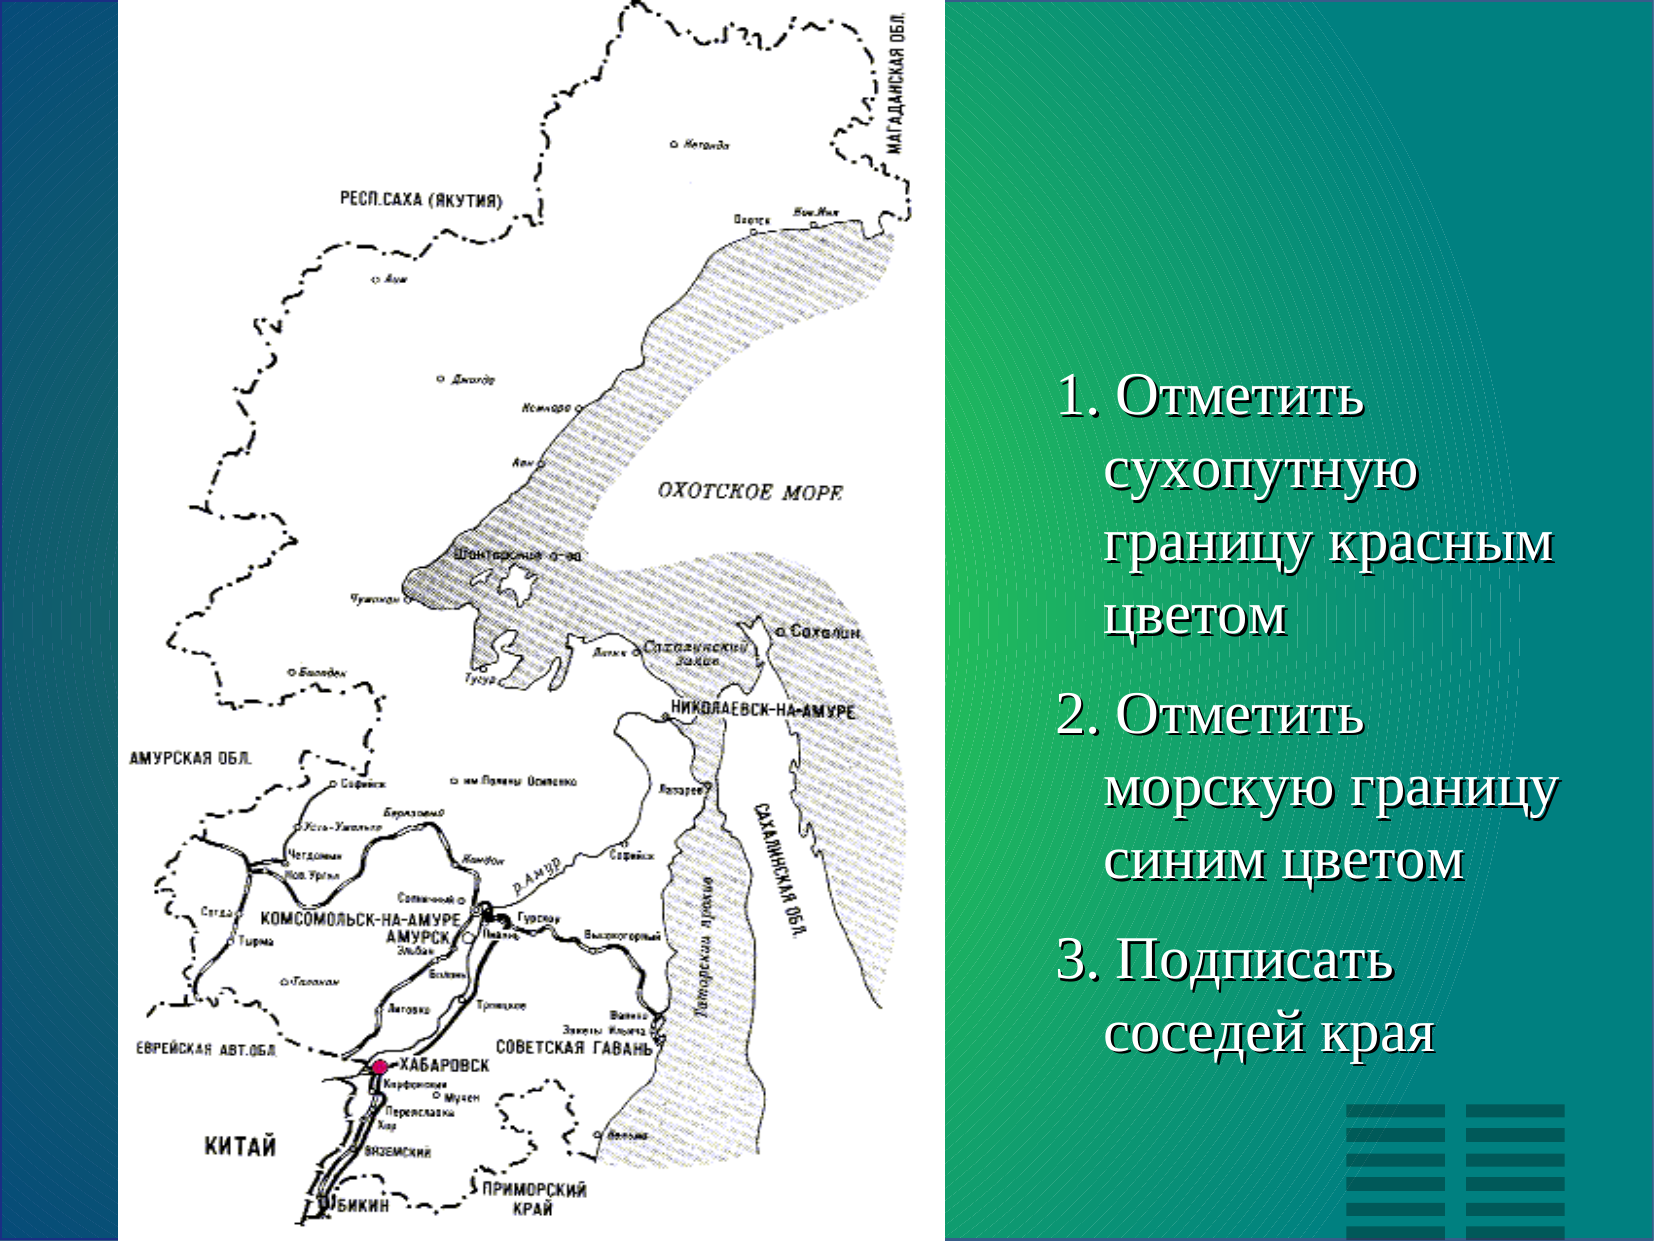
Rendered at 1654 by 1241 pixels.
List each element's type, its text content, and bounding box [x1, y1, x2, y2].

list 1. Отметить сухопутную границу красным цветом 2. Отметить морскую границу синим цветом 3. Подписать соседей края [974, 354, 1565, 1080]
picture [118, 0, 945, 1241]
